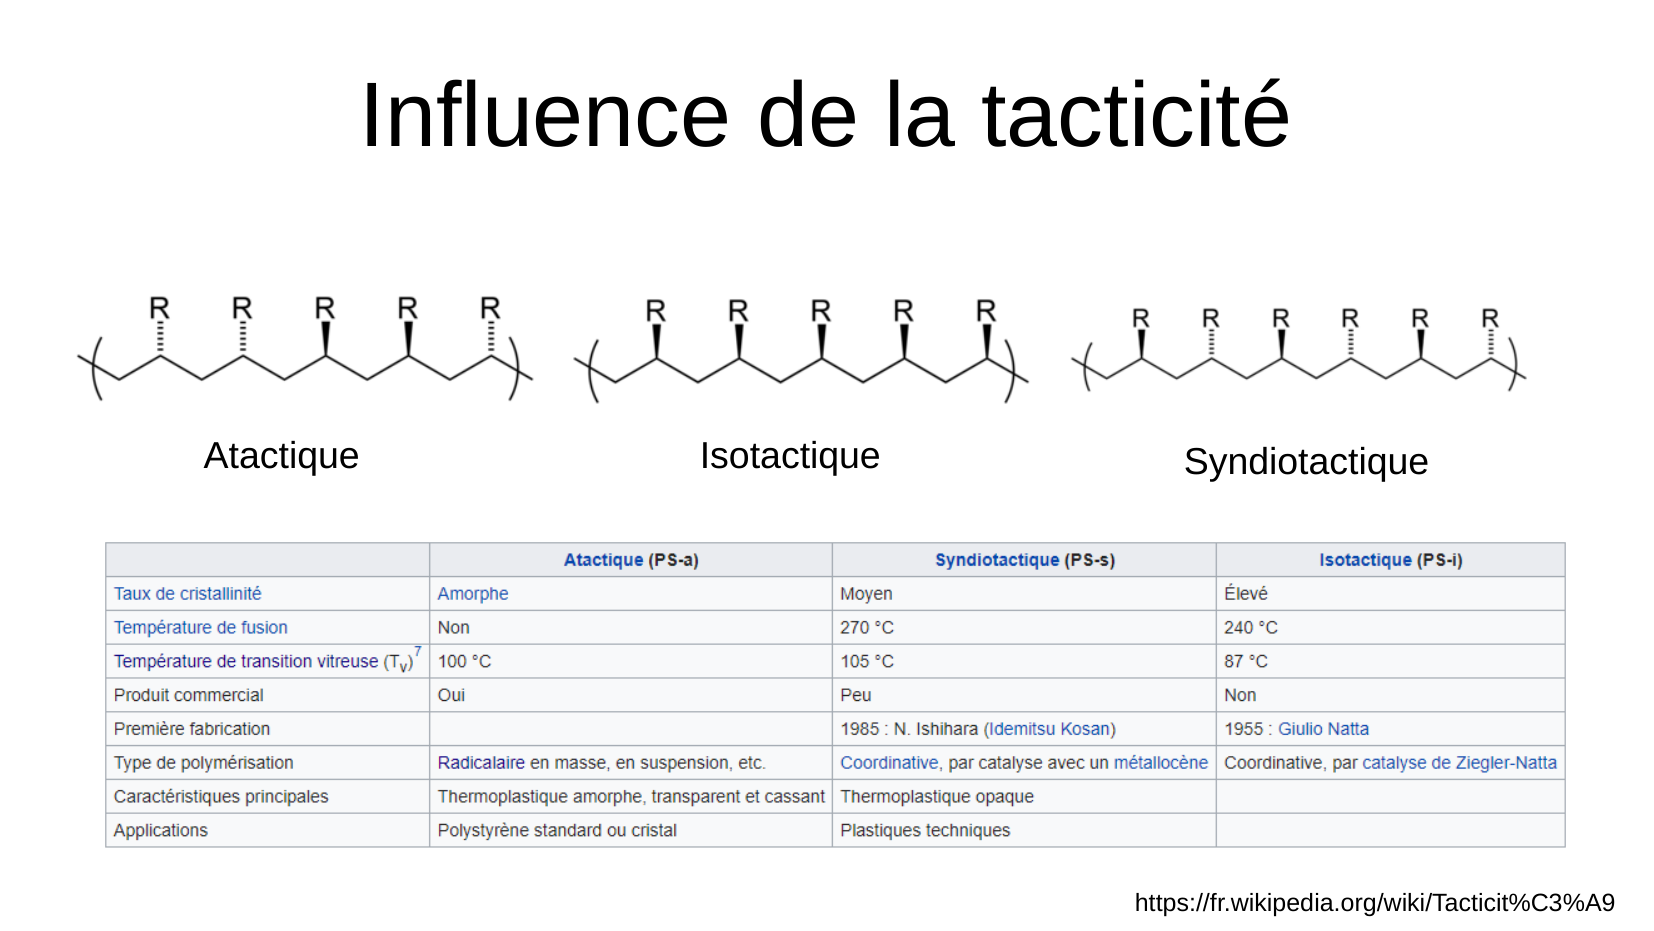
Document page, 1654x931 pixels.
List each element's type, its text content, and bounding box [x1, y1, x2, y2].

picture [561, 282, 1563, 424]
picture [47, 283, 556, 420]
text_box Syndiotactique [1169, 432, 1453, 531]
text_box Isotactique [685, 427, 934, 485]
picture [94, 531, 1581, 864]
title Influence de la tacticité [82, 37, 1571, 193]
text_box Atactique [188, 427, 438, 485]
text_box https://fr.wikipedia.org/wiki/Tacticit%C3%A9 [1120, 881, 1654, 931]
